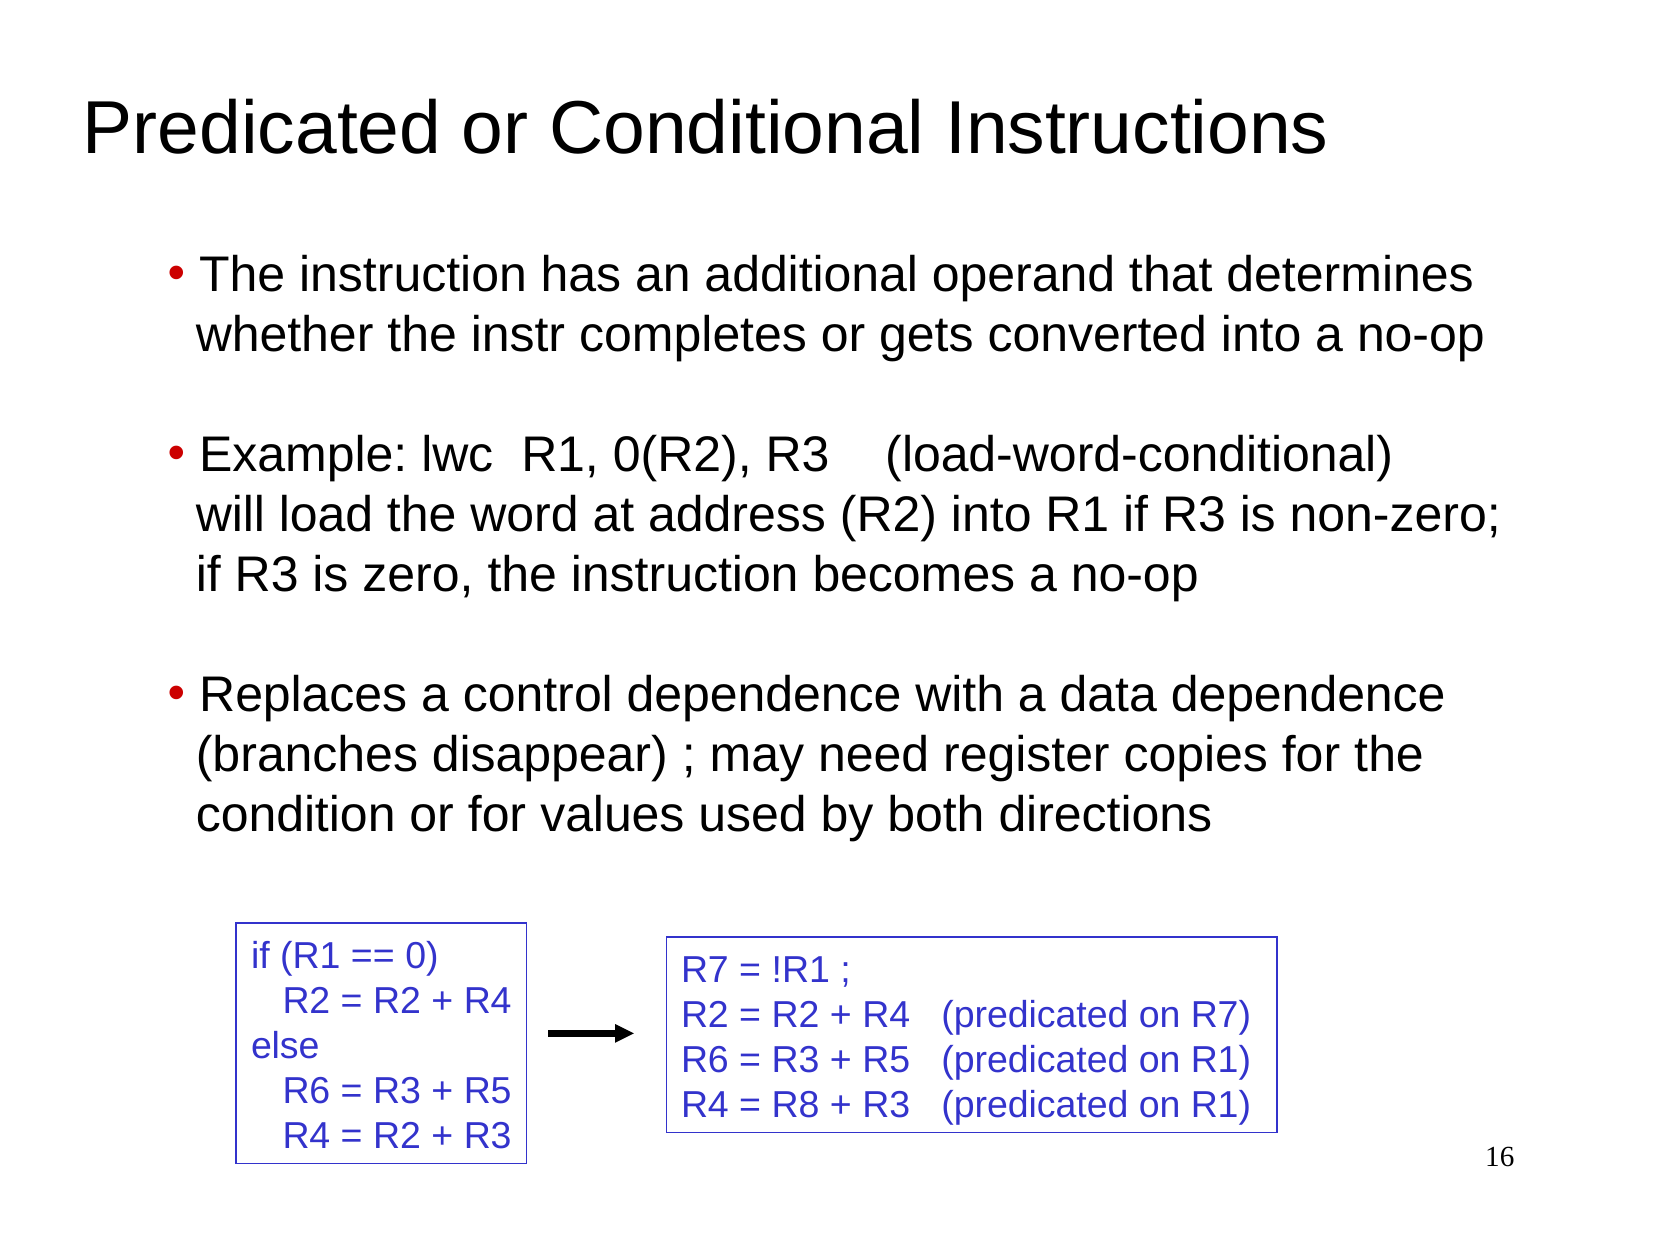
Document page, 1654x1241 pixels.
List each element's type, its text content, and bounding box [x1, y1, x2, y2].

text_box Predicated or Conditional Instructions [67, 71, 1345, 177]
text_box The instruction has an additional operand that determines whether the instr completes or gets converted into a no-op Example: lwc R1, 0(R2), R3 (load-word-conditional) will load the word at address (R2) into R1 if R3 is non-zero; if R3 is zero, the instruction becomes a no-op Replaces a control dependence with a data dependence (branches disappear) ; may need register copies for the condition or for values used by both directions [153, 234, 1517, 850]
text_box R7 = !R1 ; R2 = R2 + R4 (predicated on R7) R6 = R3 + R5 (predicated on R1) R4 = R8 + R3 (predicated on R1) [666, 936, 1278, 1133]
text_box <number> [1185, 1129, 1530, 1213]
text_box if (R1 == 0) R2 = R2 + R4 else R6 = R3 + R5 R4 = R2 + R3 [236, 923, 527, 1164]
